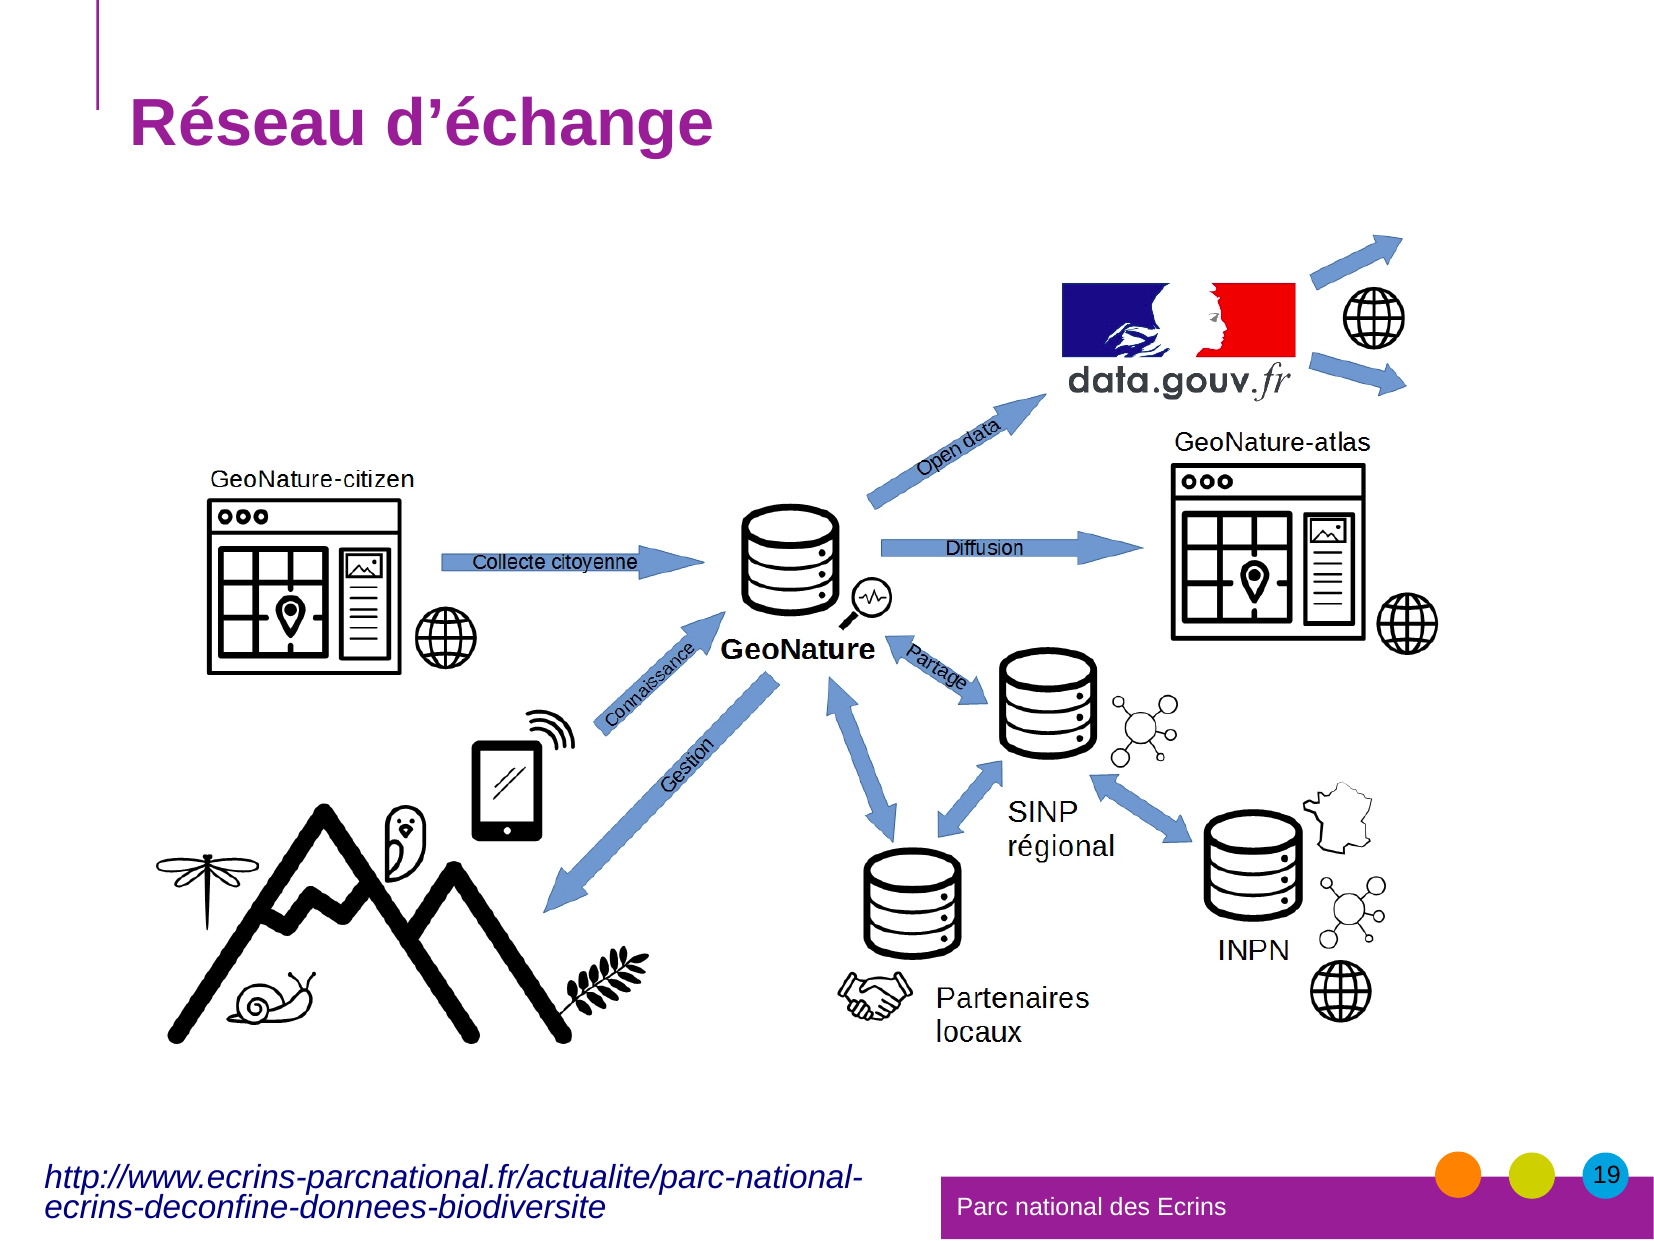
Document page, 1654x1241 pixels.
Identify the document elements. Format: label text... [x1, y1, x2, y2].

text_box http://www.ecrins-parcnational.fr/actualite/parc-national-ecrins-deconfine-donnees-biodiversite [29, 1151, 886, 1241]
picture [88, 110, 1506, 1113]
title Réseau d’échange [129, 11, 1619, 160]
